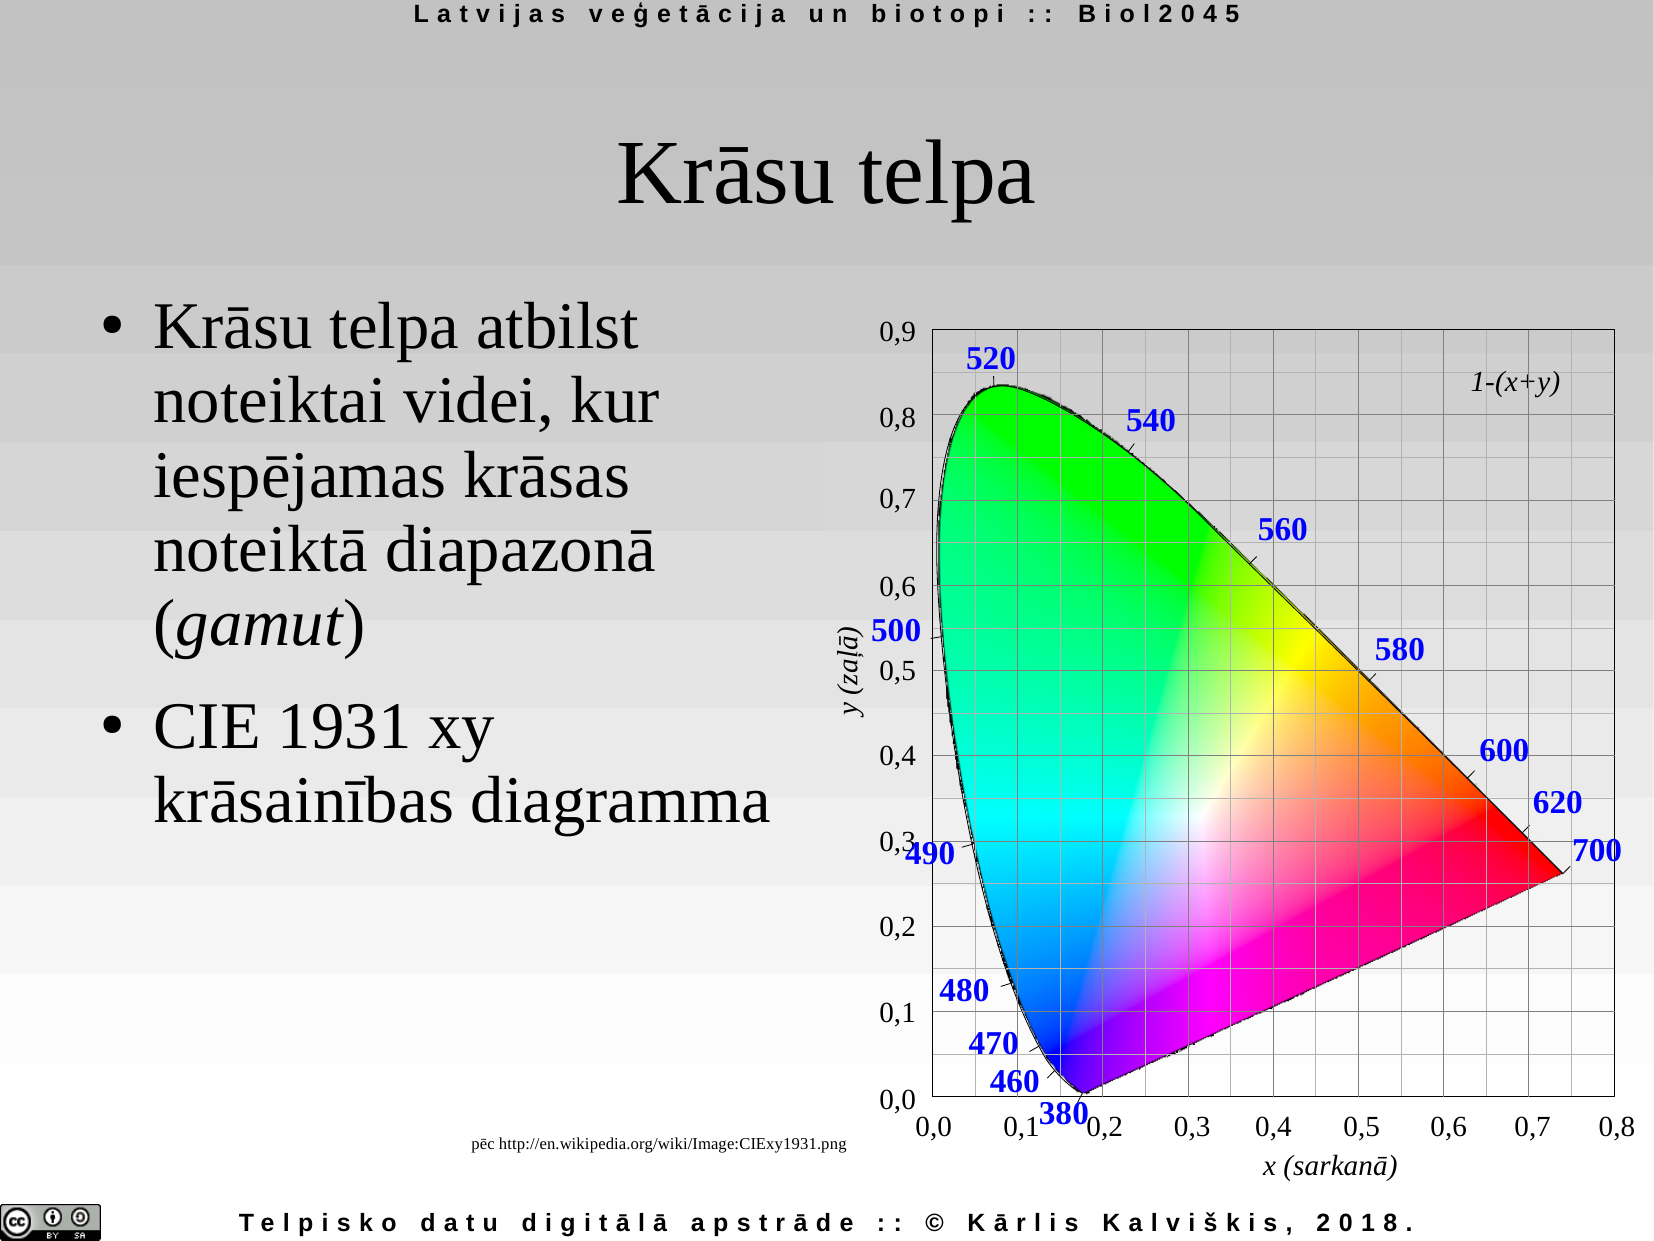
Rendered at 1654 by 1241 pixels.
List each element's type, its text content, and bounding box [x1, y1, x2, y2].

text_box 540 [1125, 401, 1177, 439]
text_box 0,7 [1514, 1110, 1552, 1134]
text_box 0,3 [879, 824, 917, 859]
text_box 0,9 [879, 314, 917, 349]
text_box 520 [965, 339, 1017, 377]
text_box 0,4 [879, 738, 917, 773]
text_box 0,3 [1173, 1110, 1211, 1134]
text_box 560 [1257, 510, 1309, 548]
text_box 0,8 [1598, 1110, 1636, 1145]
title Krāsu telpa [29, 49, 1625, 296]
text_box 0,5 [879, 654, 917, 688]
list Krāsu telpa atbilst noteiktai videi, kur iespējamas krāsas noteiktā diapazonā (gamut) CIE 1931 xy krāsainības diagramma [82, 289, 789, 1113]
text_box 0,2 [879, 909, 917, 944]
text_box 0,8 [879, 401, 917, 436]
text_box 500 [871, 611, 922, 649]
text_box 380 [1038, 1094, 1090, 1133]
text_box 1-(x+y) [1470, 365, 1528, 400]
text_box y (zaļā) [829, 626, 864, 716]
text_box 0,0 [879, 1082, 917, 1117]
text_box 0,6 [879, 570, 917, 604]
text_box 700 [1572, 831, 1623, 869]
text_box pēc http://en.wikipedia.org/wiki/Image:CIExy1931.png [471, 1134, 1585, 1190]
text_box 480 [939, 971, 990, 1009]
text_box 0,1 [879, 995, 917, 1030]
text_box 460 [989, 1062, 1041, 1100]
text_box 0,6 [1430, 1110, 1468, 1134]
picture [0, 0, 1654, 1241]
text_box 490 [905, 834, 956, 872]
text_box 620 [1532, 784, 1584, 822]
text_box 0,0 [915, 1110, 953, 1134]
text_box 0,4 [1255, 1110, 1293, 1134]
text_box 580 [1374, 631, 1426, 669]
text_box 0,5 [1343, 1110, 1381, 1134]
text_box 0,1 [1003, 1110, 1041, 1134]
text_box 600 [1479, 732, 1530, 770]
text_box 0,2 [1086, 1110, 1124, 1134]
text_box 470 [968, 1024, 1019, 1063]
text_box 1-(x+y) [1529, 365, 1561, 400]
text_box 0,7 [879, 482, 917, 516]
